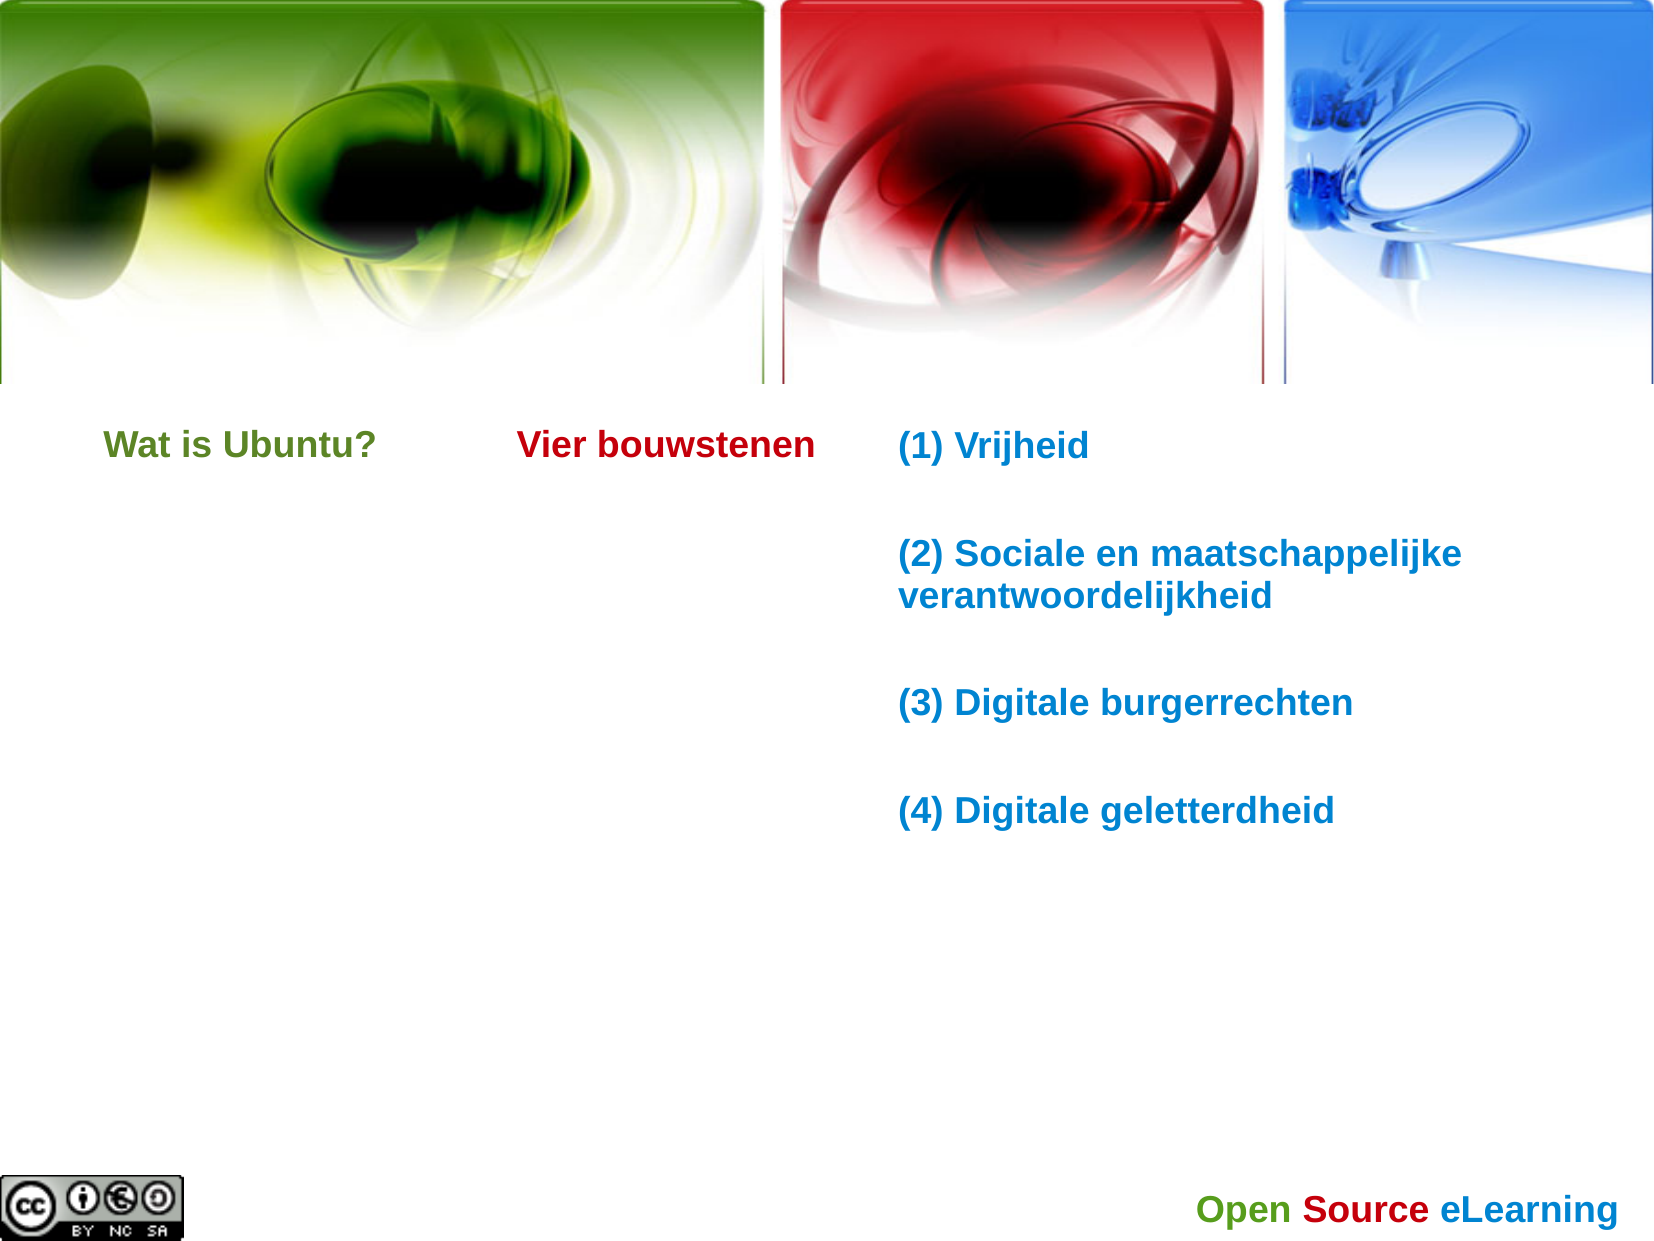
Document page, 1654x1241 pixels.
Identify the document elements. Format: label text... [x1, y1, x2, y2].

text_box Wat is Ubuntu? [88, 415, 502, 473]
text_box (1) Vrijheid (2) Sociale en maatschappelijke verantwoordelijkheid (3) Digitale burgerrechten (4) Digitale geletterdheid [883, 417, 1622, 839]
picture [0, 0, 1654, 384]
picture [0, 1175, 184, 1241]
text_box Vier bouwstenen [502, 415, 886, 473]
text_box Open Source eLearning [1181, 1181, 1654, 1238]
